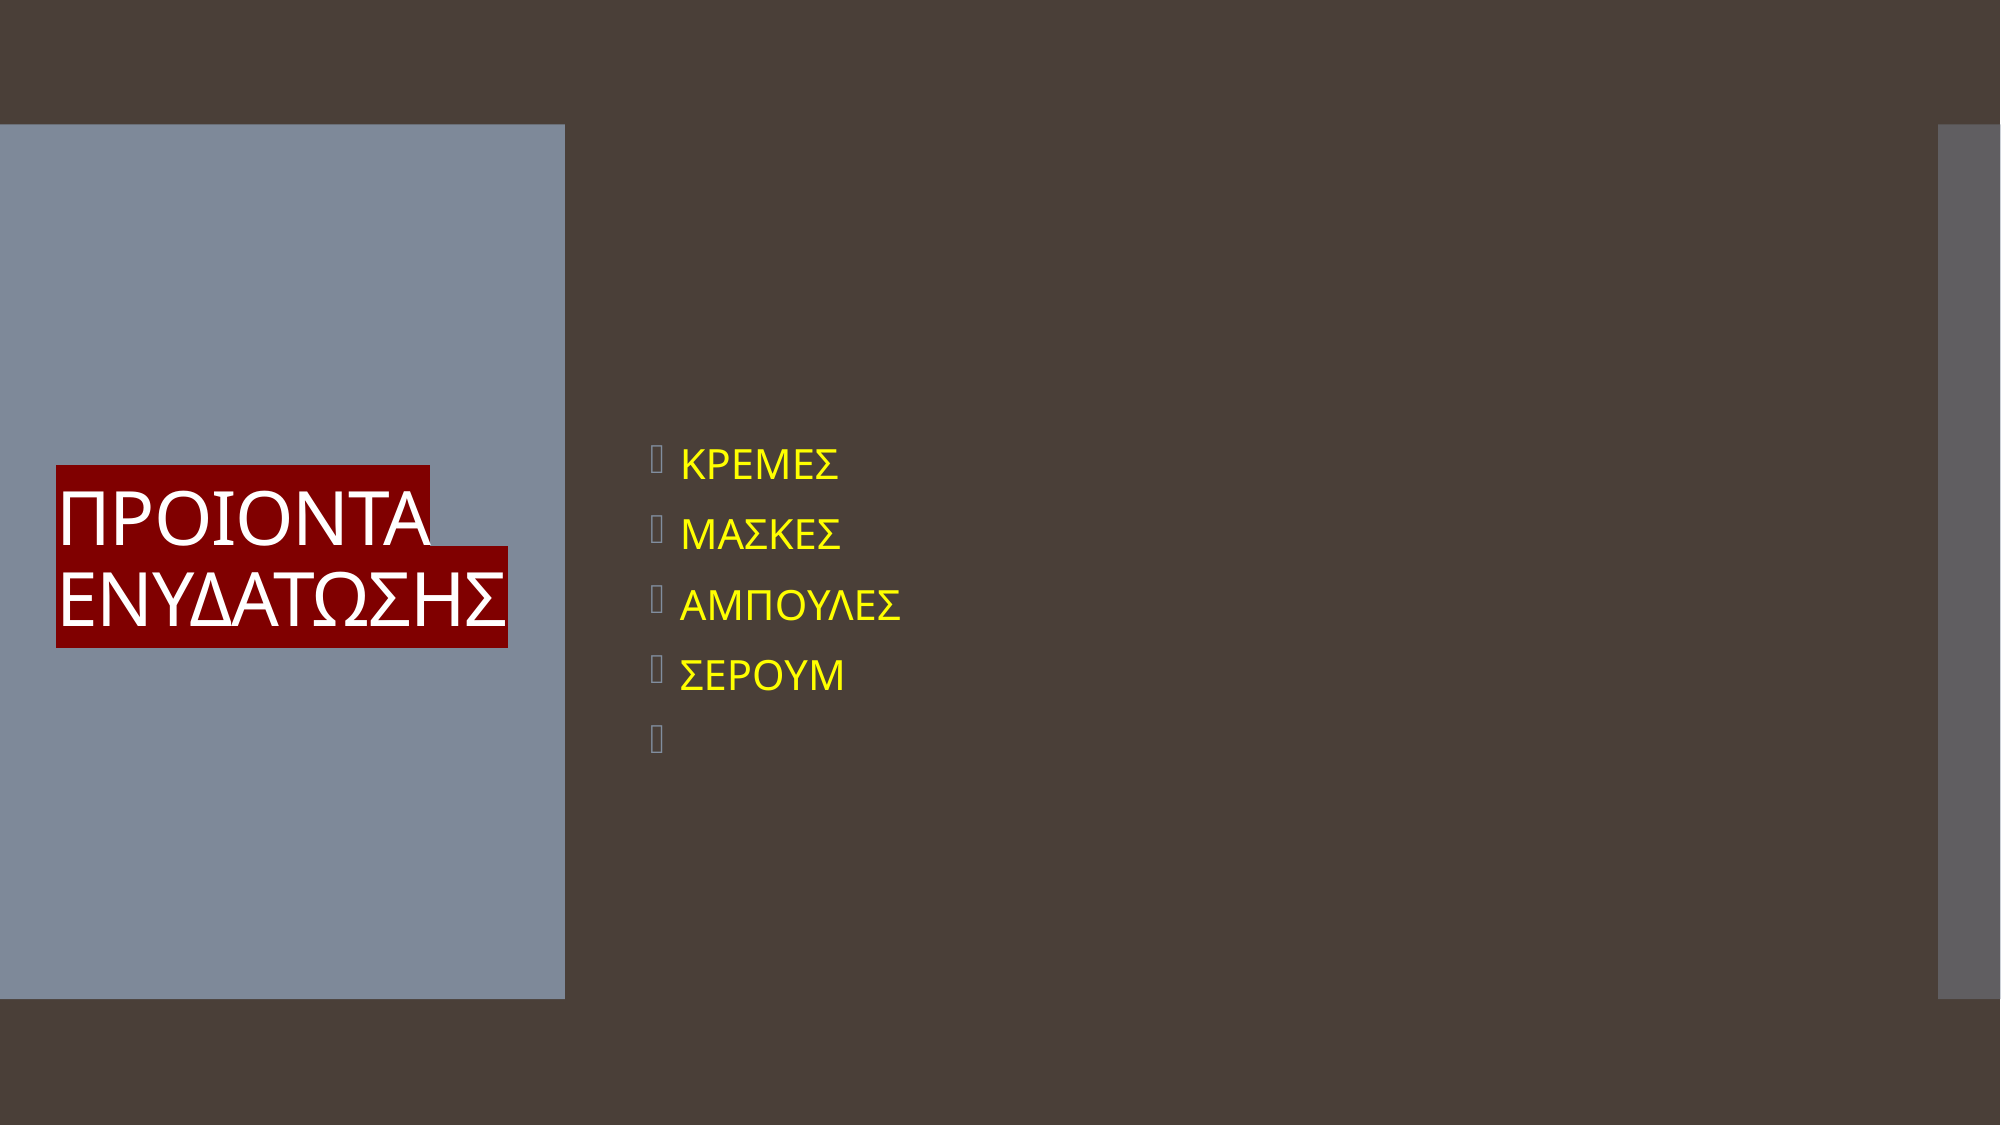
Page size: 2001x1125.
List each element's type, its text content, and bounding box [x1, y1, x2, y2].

title ΠΡΟΙΟΝΤΑ ΕΝΥΔΑΤΩΣΗΣ [41, 184, 526, 940]
list ΚΡΕΜΕΣ ΜΑΣΚΕΣ ΑΜΠΟΥΛΕΣ ΣΕΡΟΥΜ [634, 299, 1476, 913]
